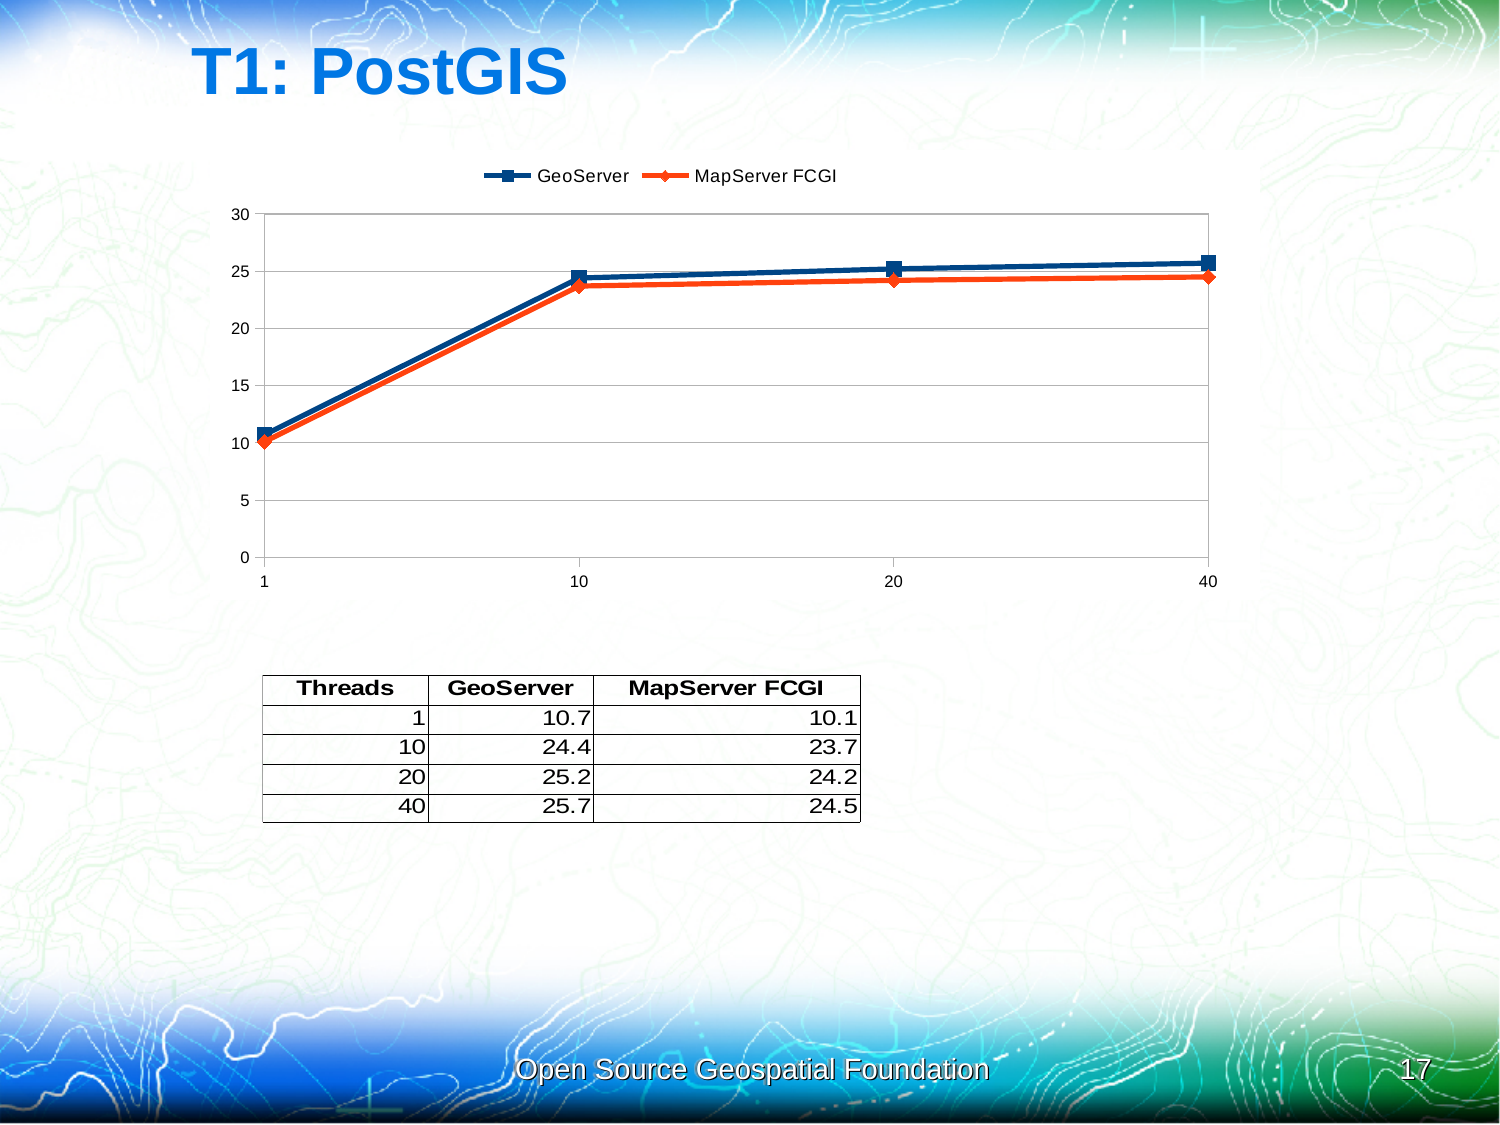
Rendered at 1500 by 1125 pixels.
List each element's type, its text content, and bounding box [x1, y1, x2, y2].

title T1: PostGIS [177, 20, 1477, 122]
chart [210, 149, 1261, 601]
picture [0, 0, 1500, 1125]
chart [262, 675, 863, 826]
